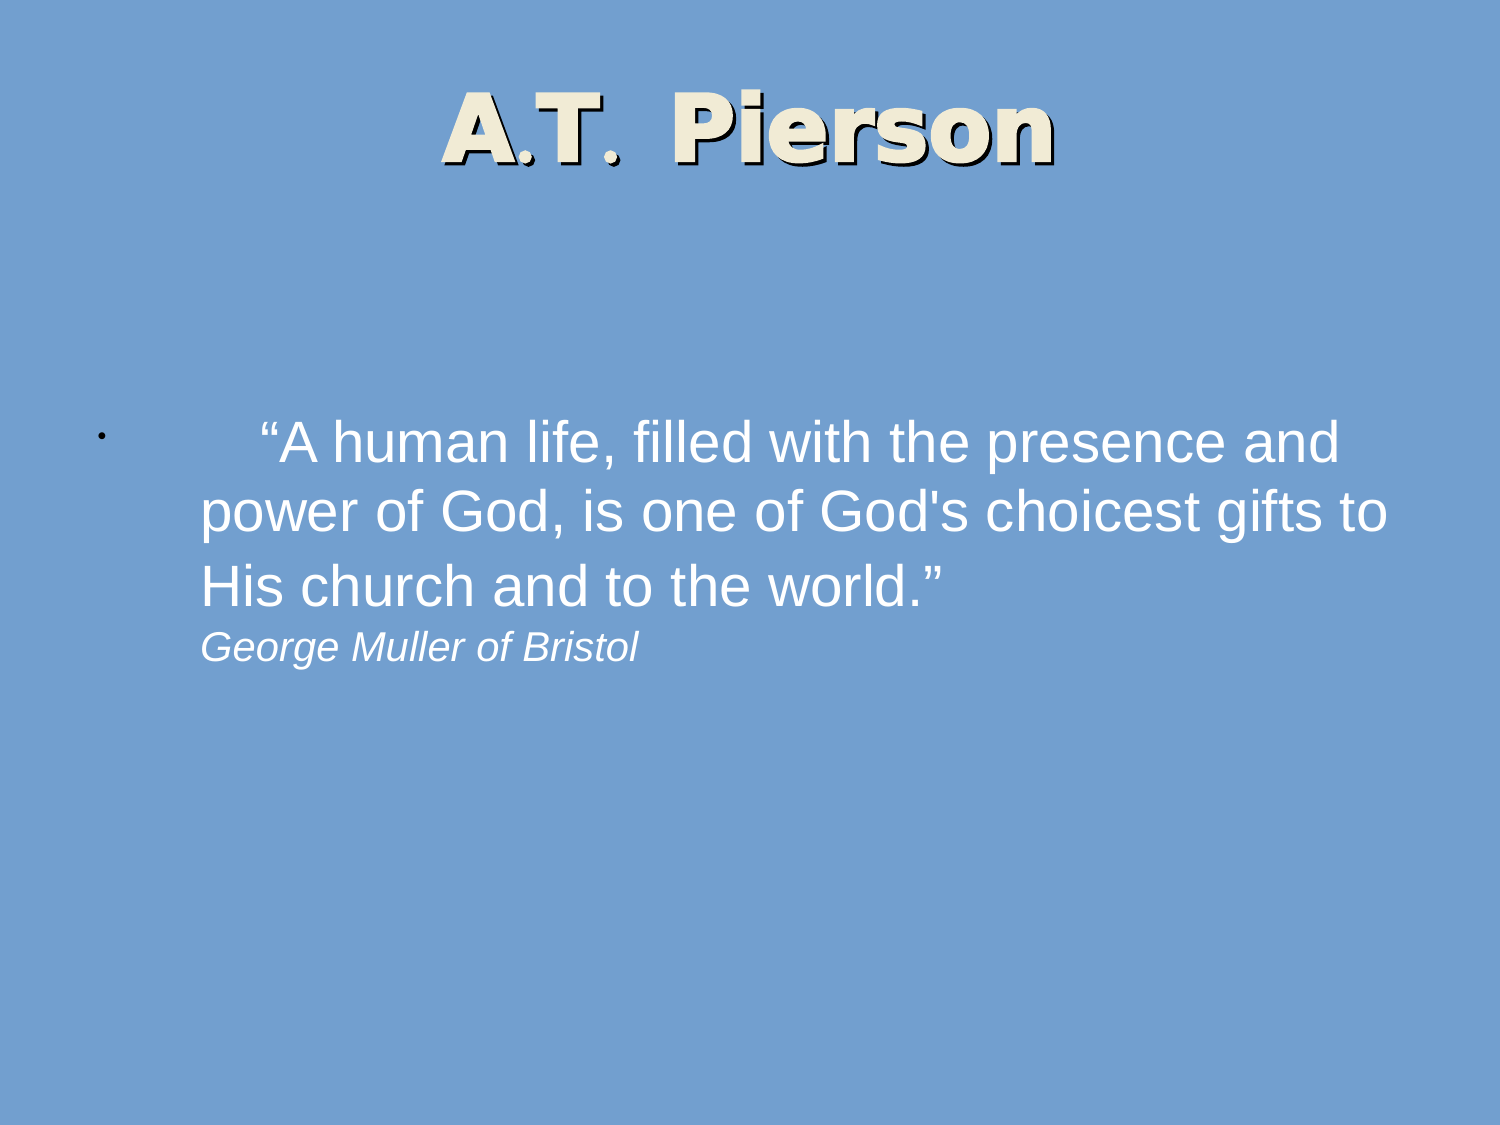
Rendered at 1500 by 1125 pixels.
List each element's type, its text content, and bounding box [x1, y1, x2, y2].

title A.T. Pierson [75, 44, 1426, 233]
list “A human life, filled with the presence and power of God, is one of God's choicest gifts to His church and to the world.” George Muller of Bristol [75, 399, 1426, 1125]
